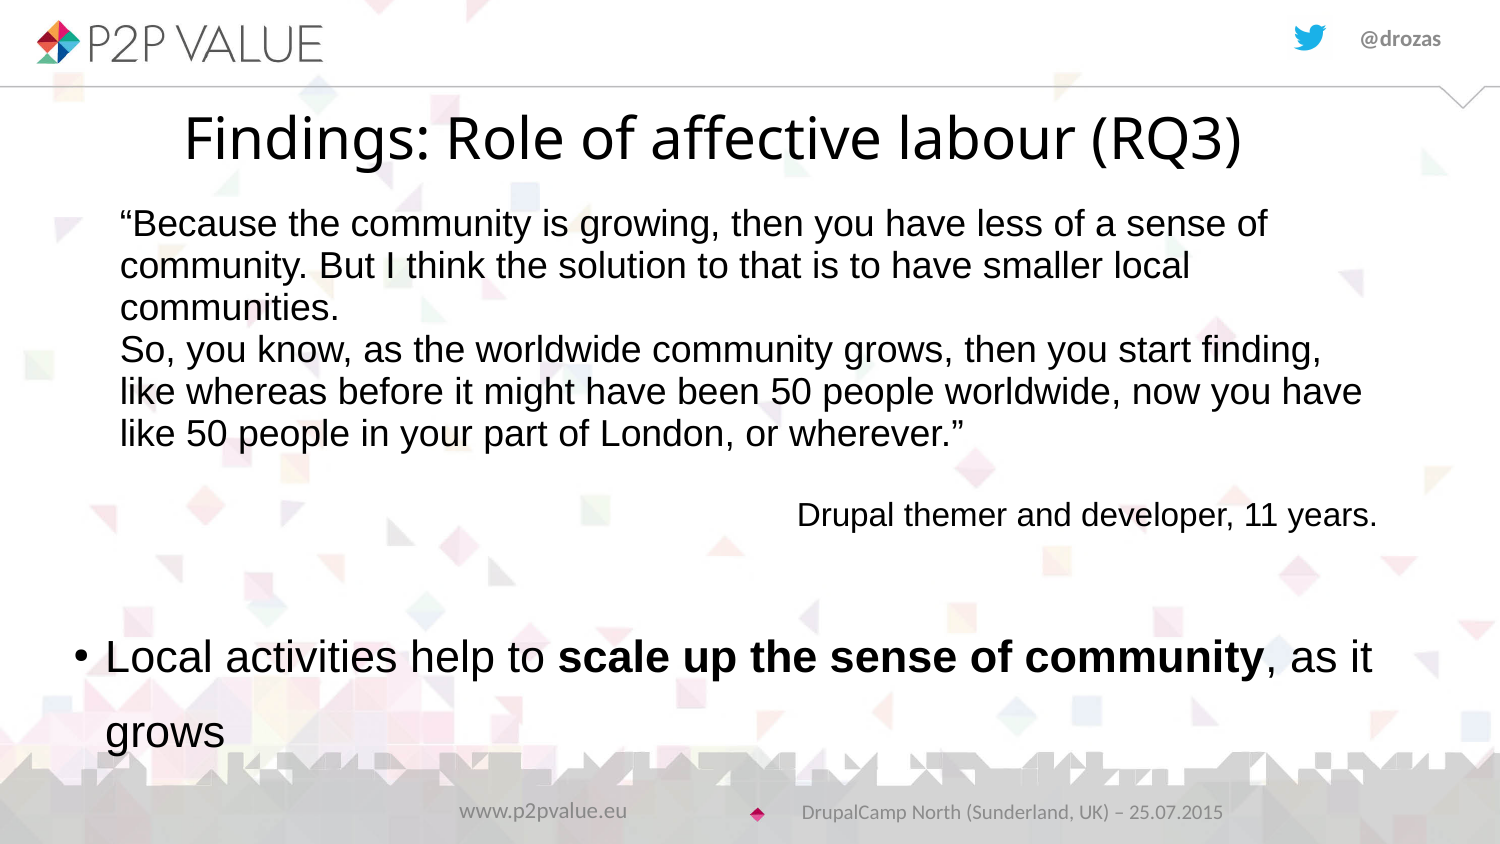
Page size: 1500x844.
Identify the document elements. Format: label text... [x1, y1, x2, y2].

title Findings: Role of affective labour (RQ3) [60, 92, 1366, 181]
text_box Local activities help to scale up the sense of community, as it grows [60, 600, 1426, 766]
text_box @drozas [1333, 15, 1455, 60]
text_box DrupalCamp North (Sunderland, UK) – 25.07.2015 [788, 788, 1481, 834]
text_box “Because the community is growing, then you have less of a sense of community. But I think the solution to that is to have smaller local communities. So, you know, as the worldwide community grows, then you start finding, like whereas before it might have been 50 people worldwide, now you have like 50 people in your part of London, or wherever.” Drupal themer and developer, 11 years. [105, 195, 1394, 600]
text_box www.p2pvalue.eu [453, 789, 672, 829]
picture [0, 0, 1500, 844]
